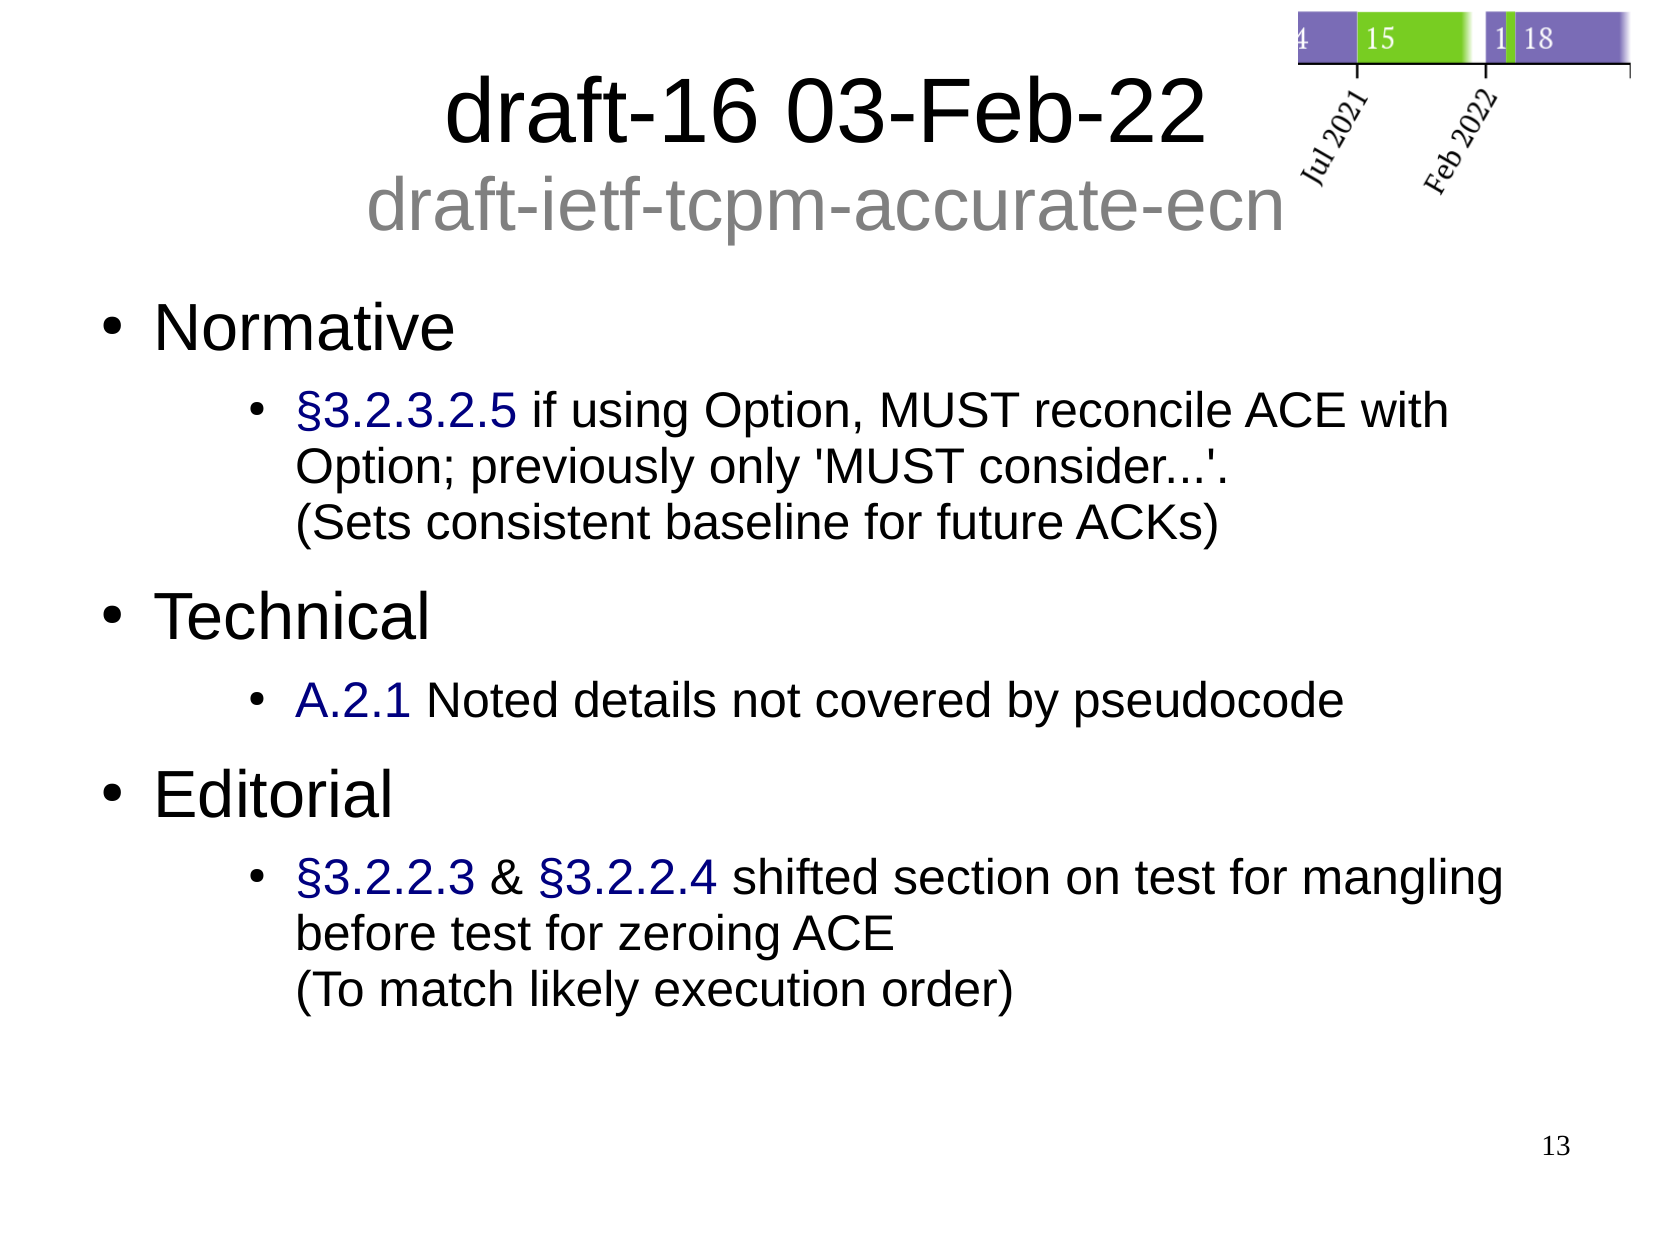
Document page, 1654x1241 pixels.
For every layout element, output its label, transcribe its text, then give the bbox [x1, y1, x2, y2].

picture [1298, 0, 1653, 207]
title draft-16 03-Feb-22 draft-ietf-tcpm-accurate-ecn [82, 49, 1571, 257]
list Normative §3.2.3.2.5 if using Option, MUST reconcile ACE with Option; previously only 'MUST consider...'. (Sets consistent baseline for future ACKs) Technical A.2.1 Noted details not covered by pseudocode Editorial §3.2.2.3 & §3.2.2.4 shifted section on test for mangling before test for zeroing ACE (To match likely execution order) [82, 290, 1571, 1168]
